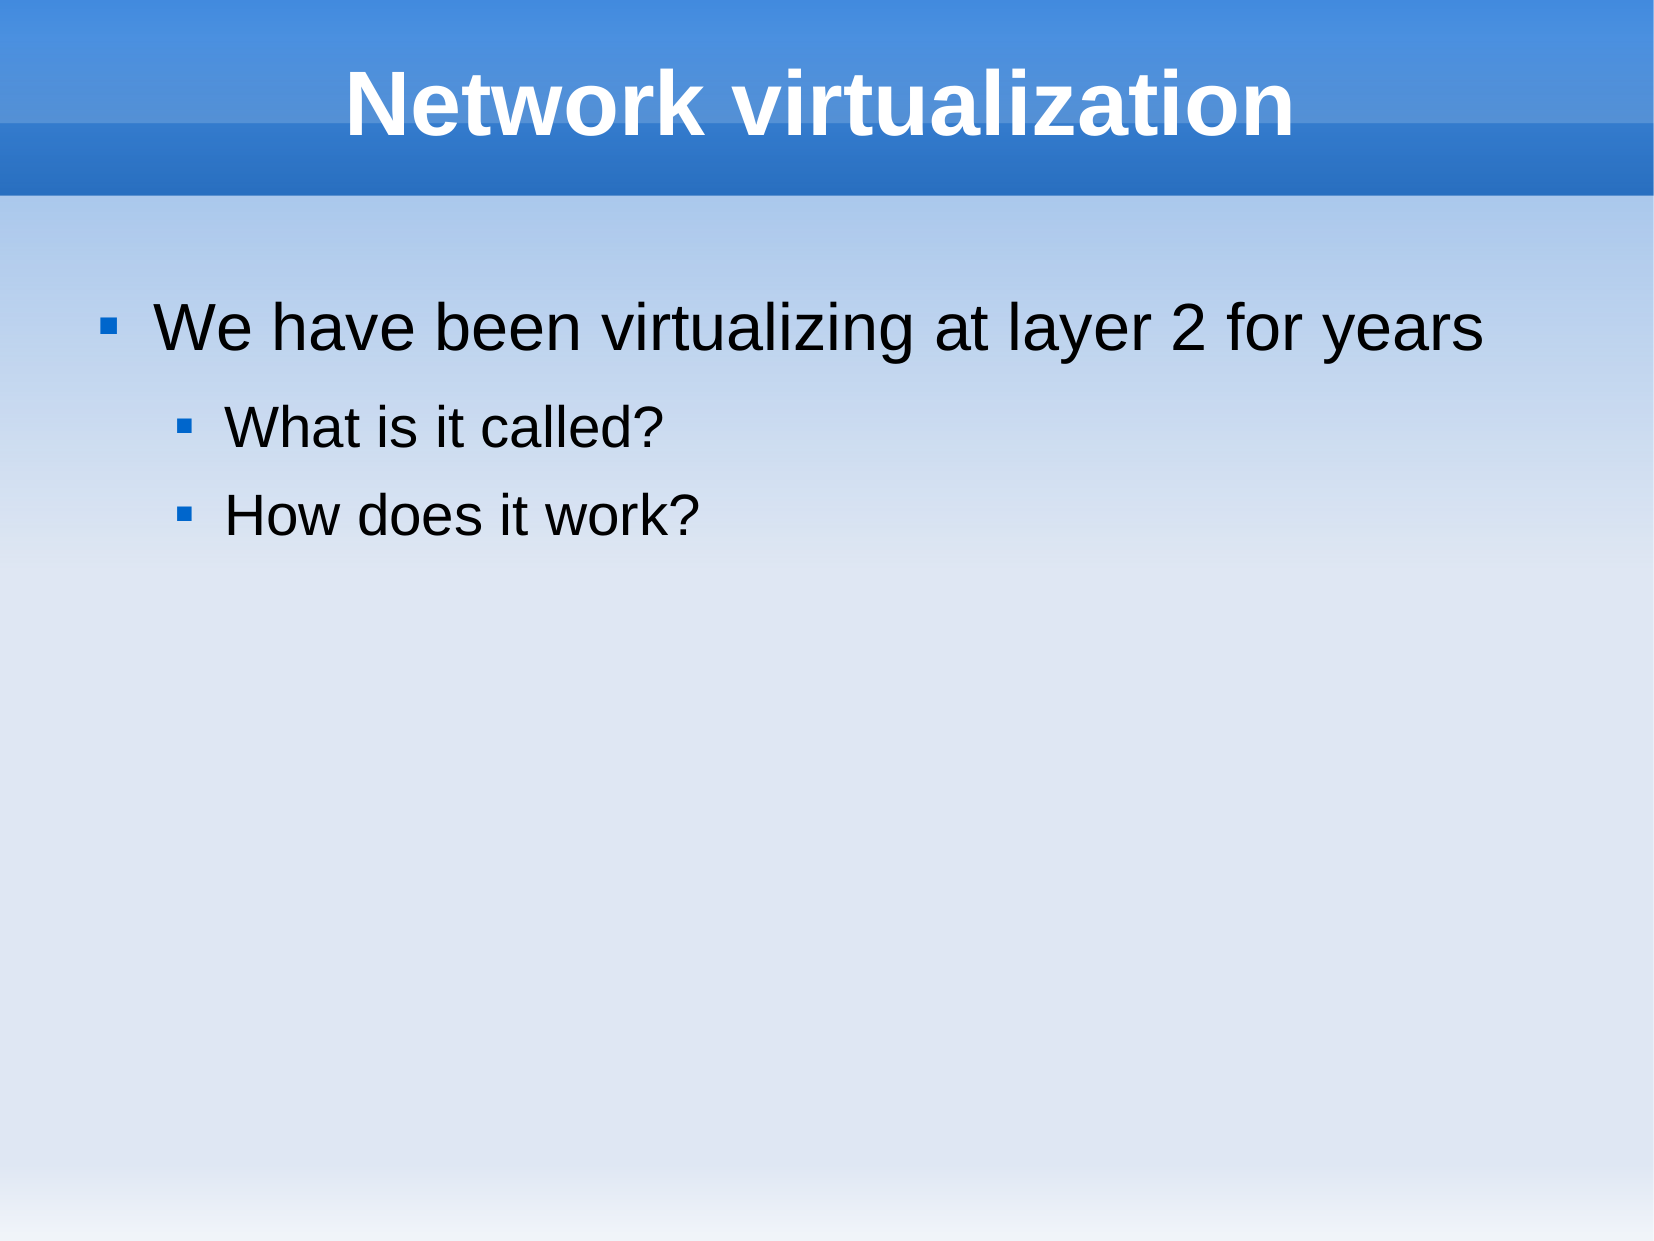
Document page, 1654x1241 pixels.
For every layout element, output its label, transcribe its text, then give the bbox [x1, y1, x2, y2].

title Network virtualization [76, 7, 1565, 200]
list We have been virtualizing at layer 2 for years What is it called? How does it work? [82, 290, 1571, 1094]
picture [0, 0, 1654, 1241]
